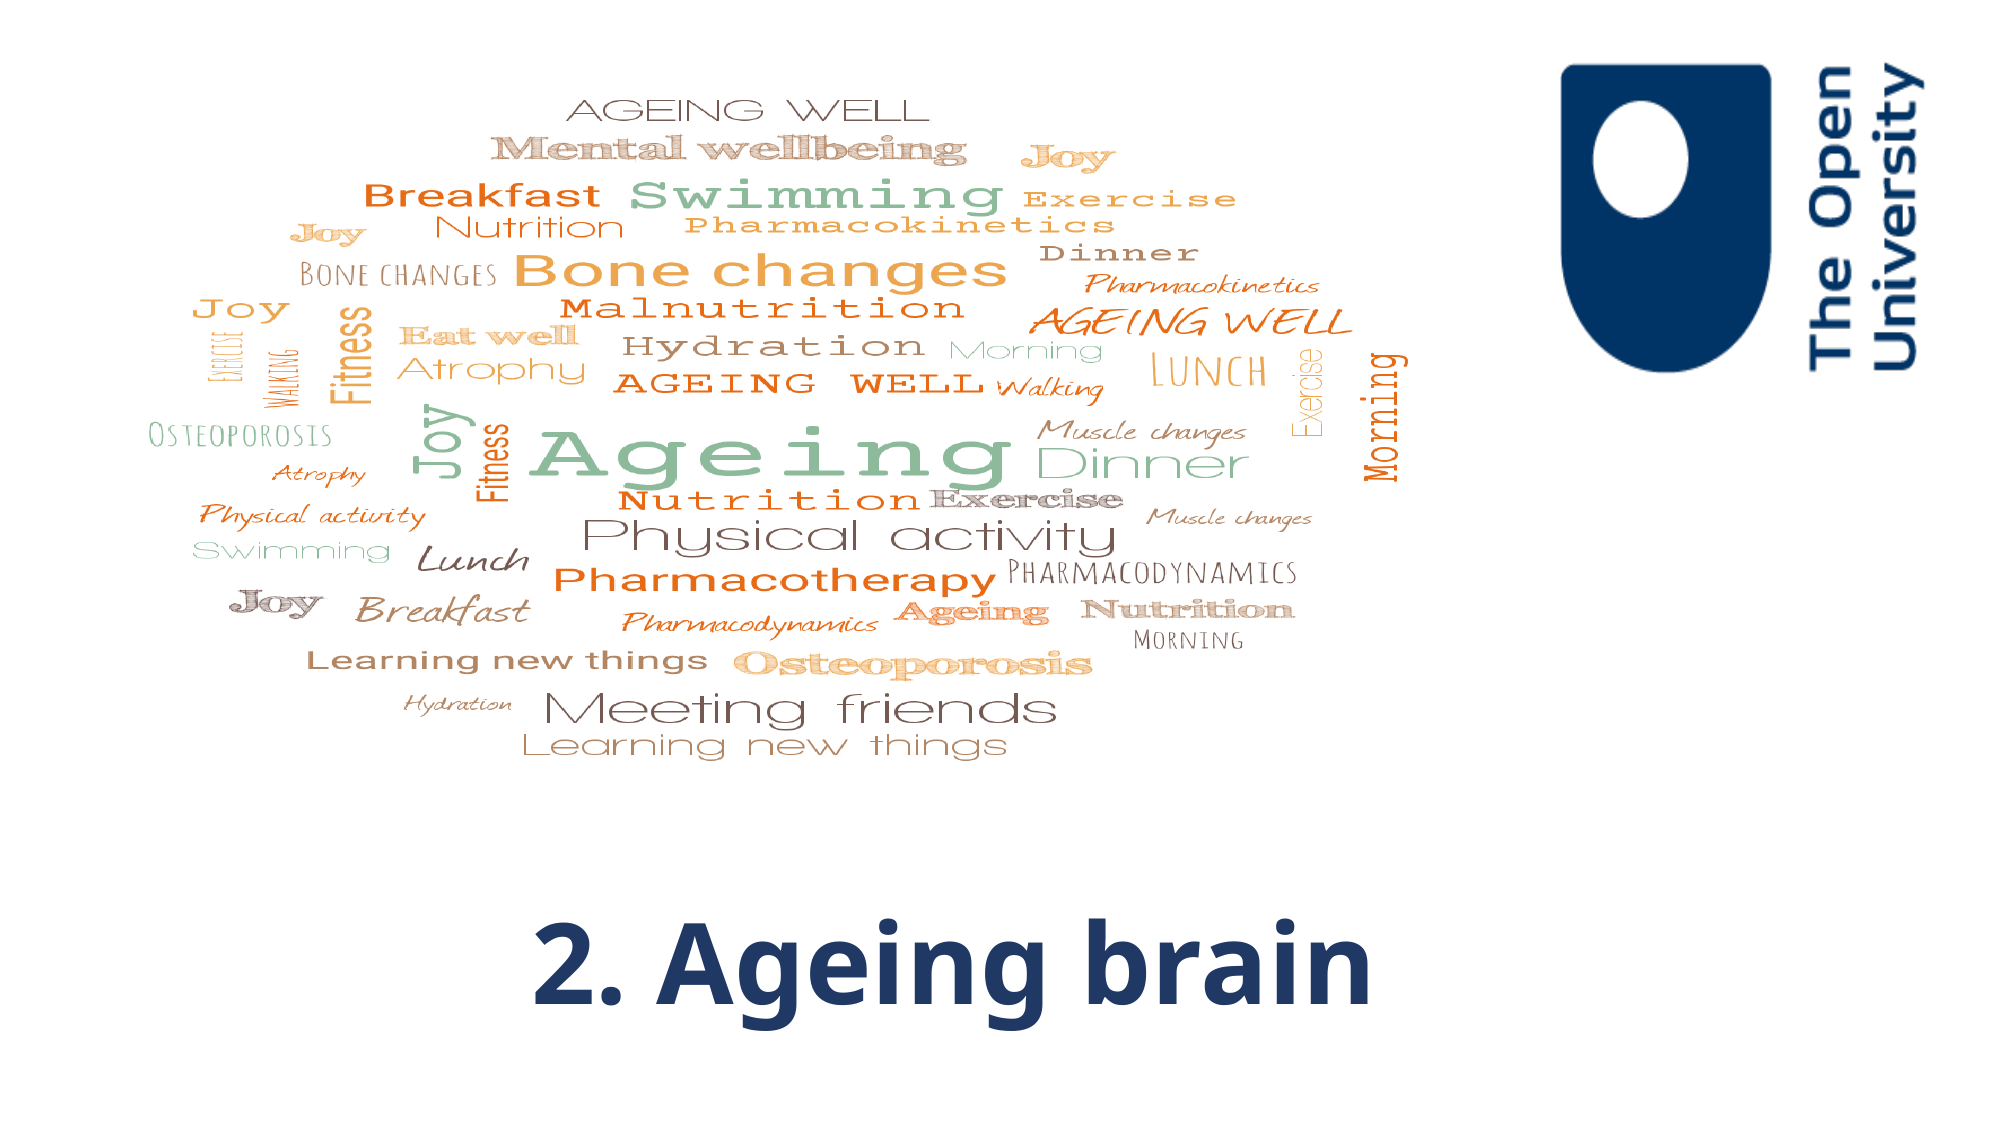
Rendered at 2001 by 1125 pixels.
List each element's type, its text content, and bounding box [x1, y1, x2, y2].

title 2. Ageing brain [91, 855, 1818, 1036]
picture [91, 58, 1446, 802]
picture [1559, 58, 1927, 378]
